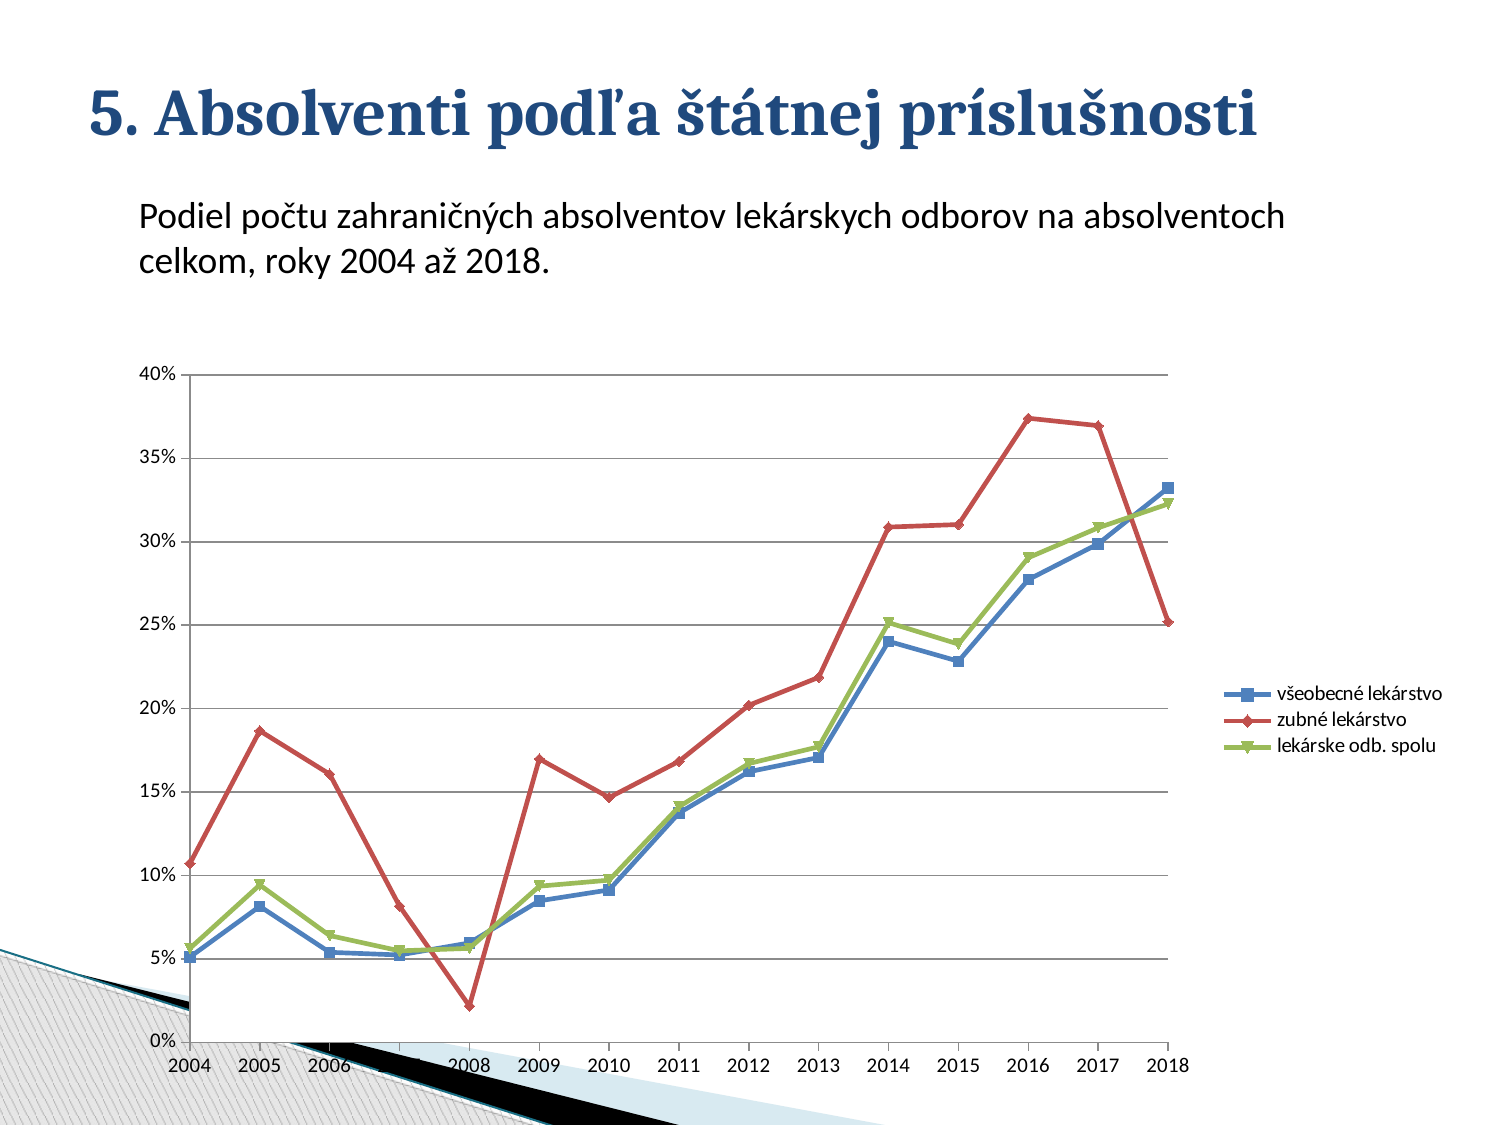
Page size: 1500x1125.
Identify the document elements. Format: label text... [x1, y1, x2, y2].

text_box Podiel počtu zahraničných absolventov lekárskych odborov na absolventoch celkom, roky 2004 až 2018. [123, 183, 1400, 289]
title 5. Absolventi podľa štátnej príslušnosti [75, 45, 1425, 173]
chart [112, 349, 1463, 1093]
